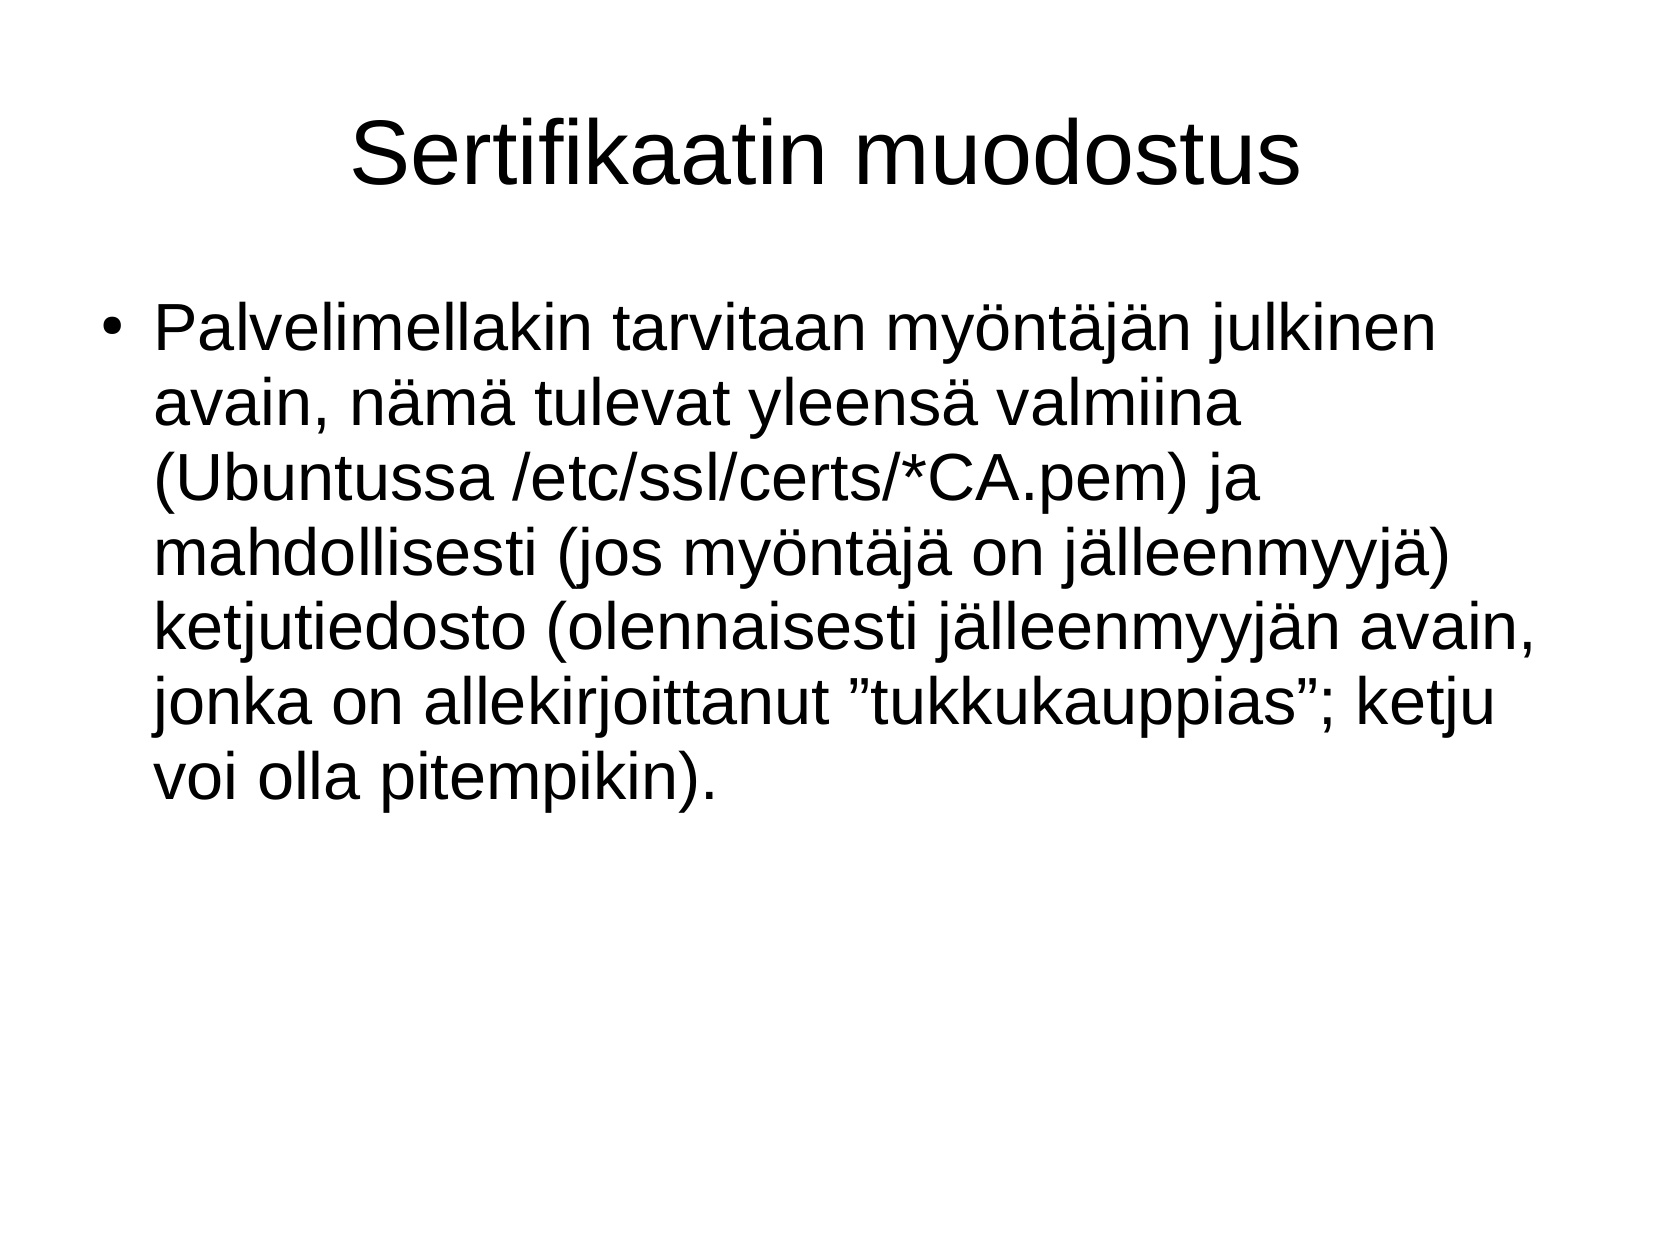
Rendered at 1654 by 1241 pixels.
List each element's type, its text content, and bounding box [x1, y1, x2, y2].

list Palvelimellakin tarvitaan myöntäjän julkinen avain, nämä tulevat yleensä valmiina (Ubuntussa /etc/ssl/certs/*CA.pem) ja mahdollisesti (jos myöntäjä on jälleenmyyjä) ketjutiedosto (olennaisesti jälleenmyyjän avain, jonka on allekirjoittanut ”tukkukauppias”; ketju voi olla pitempikin). [82, 290, 1571, 1010]
title Sertifikaatin muodostus [82, 49, 1571, 257]
